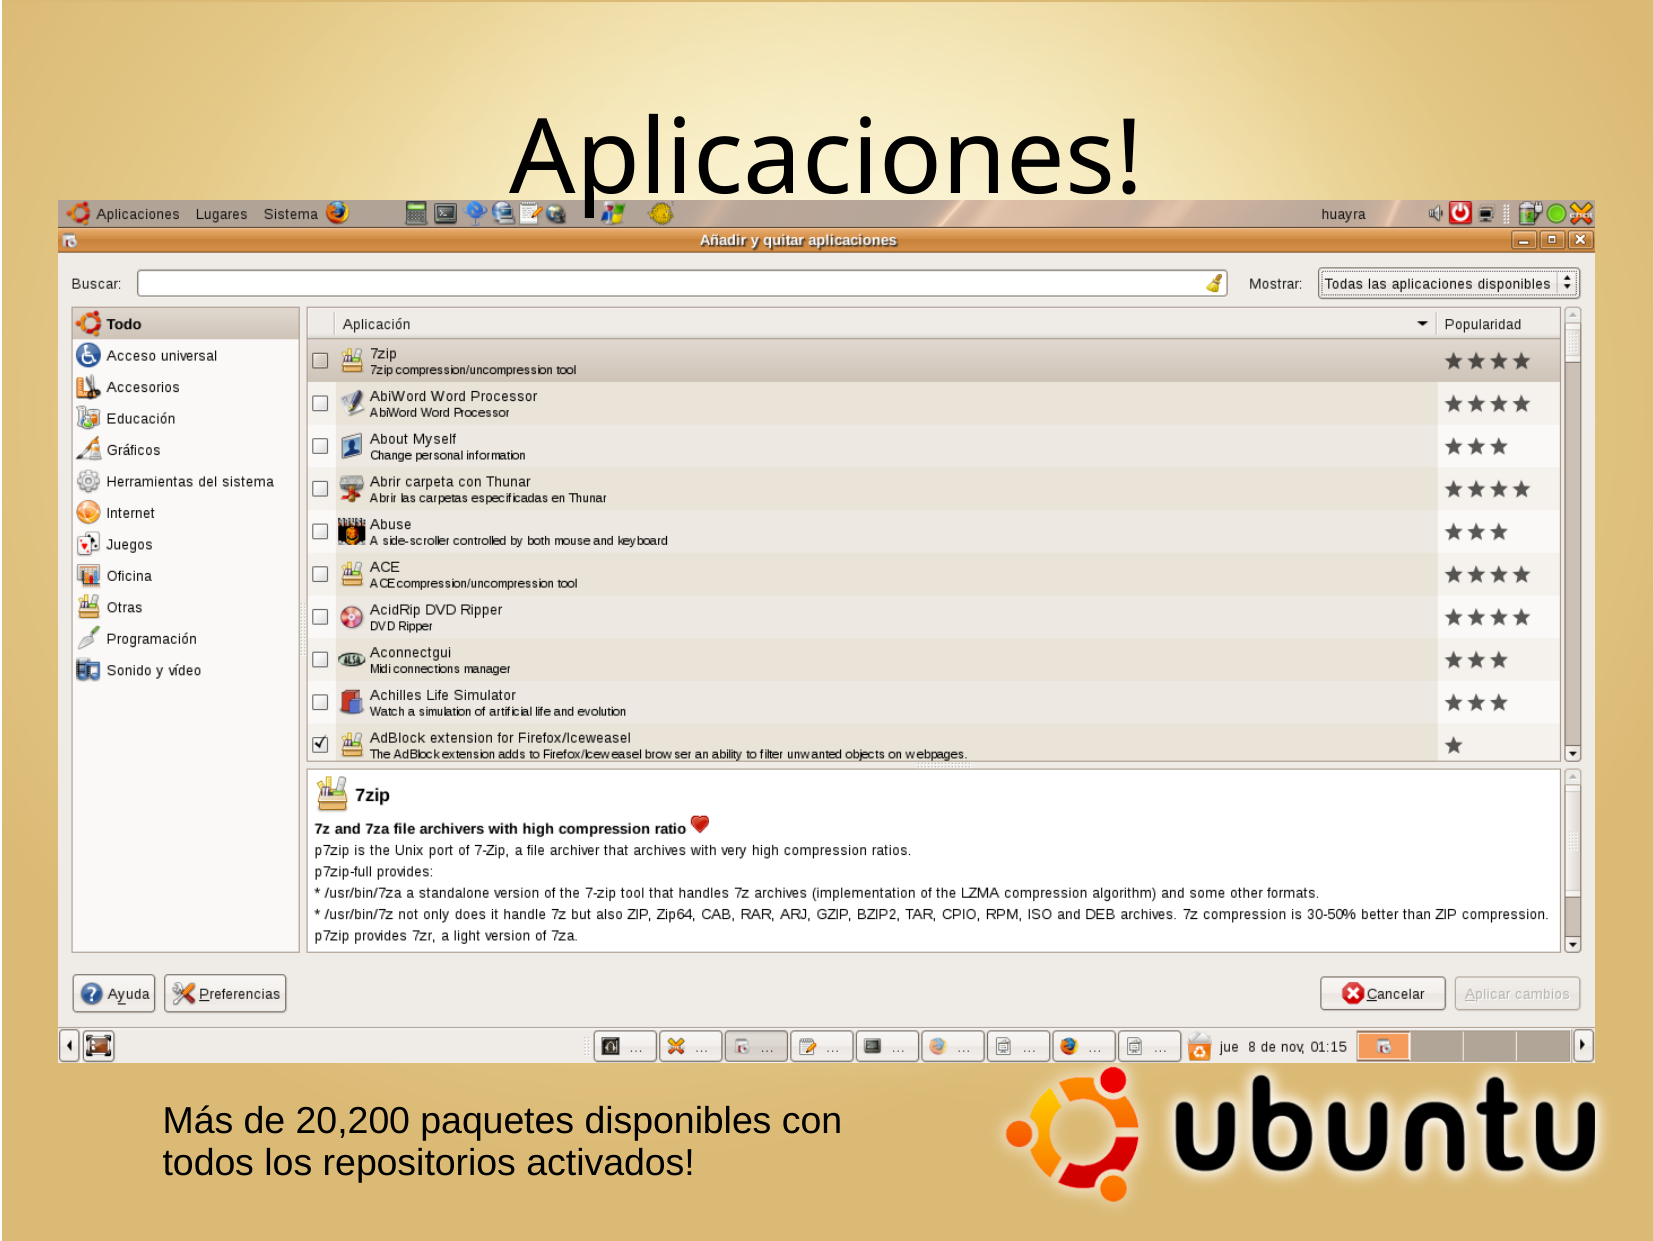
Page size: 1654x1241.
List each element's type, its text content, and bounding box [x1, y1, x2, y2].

text_box Más de 20,200 paquetes disponibles con todos los repositorios activados! [147, 1092, 916, 1219]
picture [2, 0, 1654, 1241]
title Aplicaciones! [82, 49, 1571, 257]
